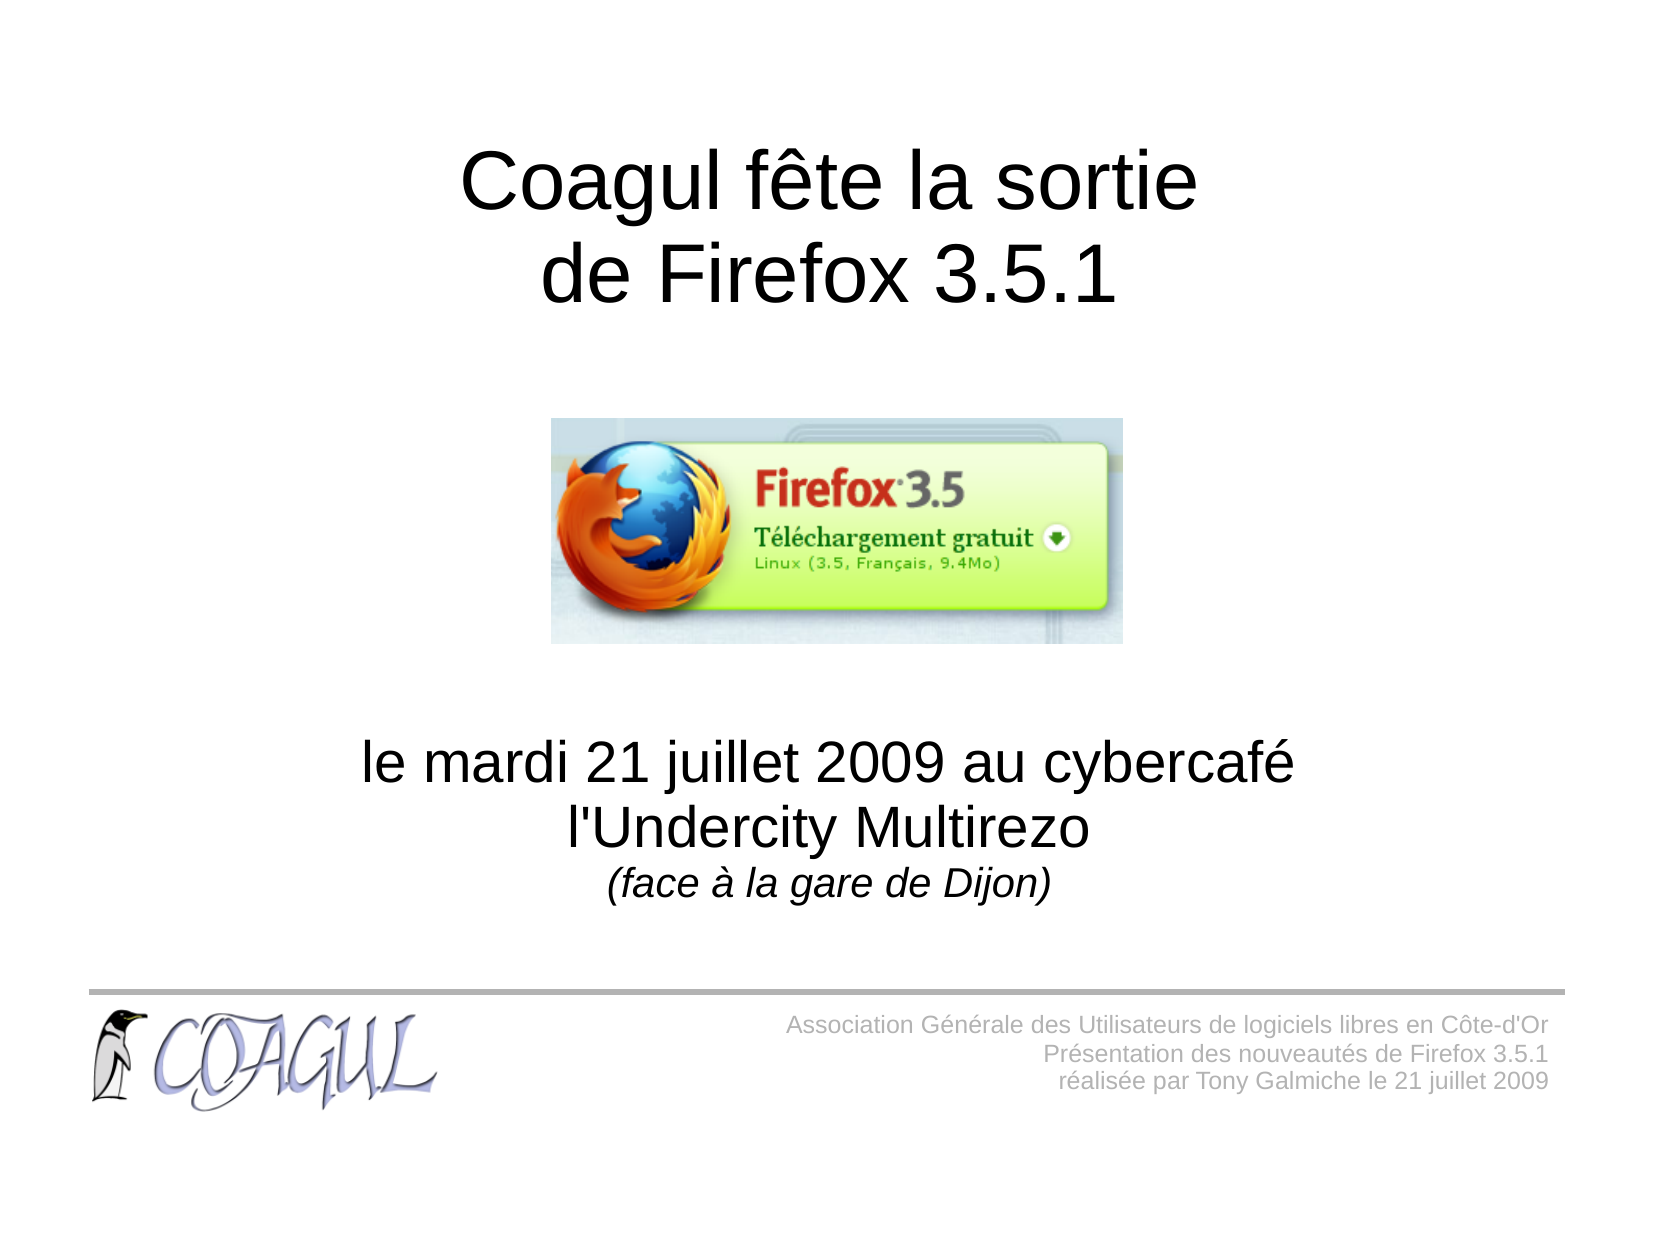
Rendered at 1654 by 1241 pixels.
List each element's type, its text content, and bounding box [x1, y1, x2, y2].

picture [551, 418, 1123, 644]
picture [88, 1006, 443, 1117]
title Coagul fête la sortie de Firefox 3.5.1 [88, 62, 1571, 392]
title le mardi 21 juillet 2009 au cybercafé l'Undercity Multirezo (face à la gare de Dijon) [88, 654, 1571, 983]
